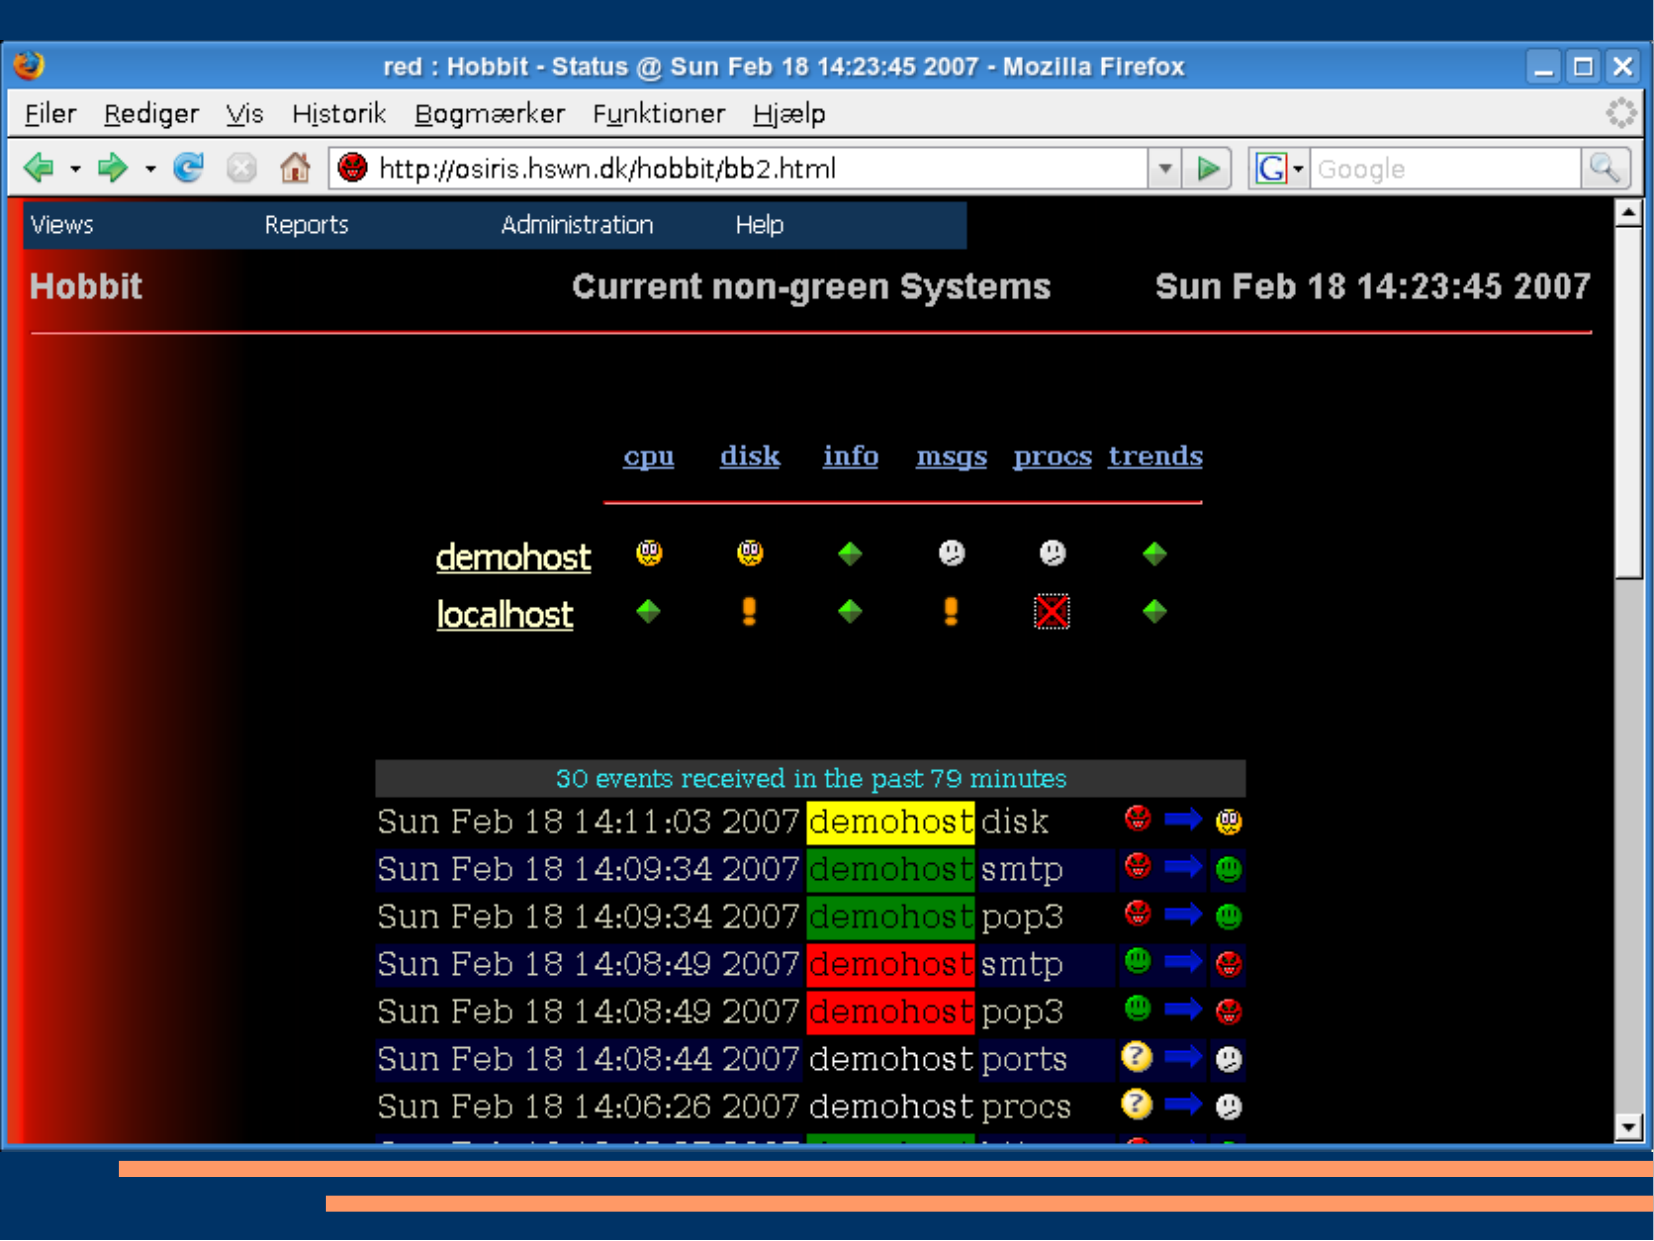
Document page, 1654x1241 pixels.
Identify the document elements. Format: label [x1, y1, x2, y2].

picture [0, 40, 1654, 1152]
